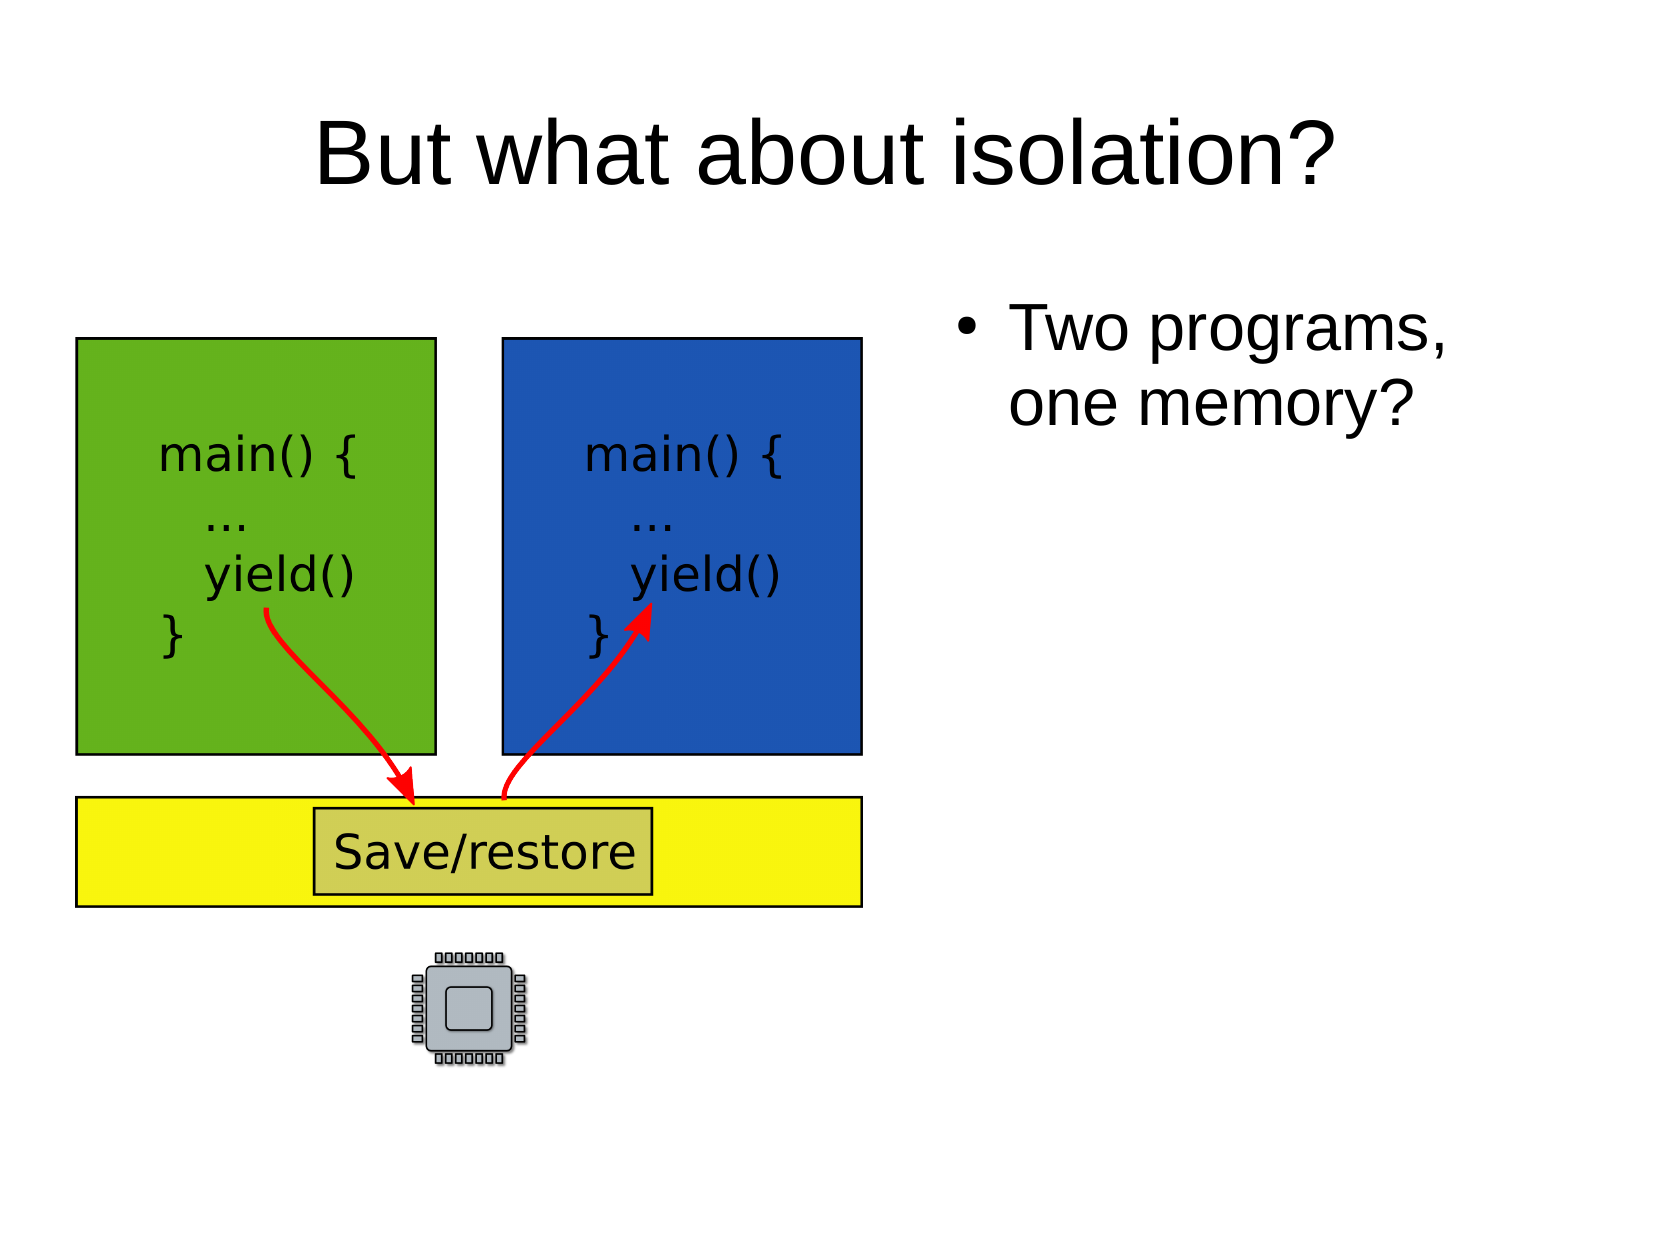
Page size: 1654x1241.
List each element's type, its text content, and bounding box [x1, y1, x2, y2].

list Two programs, one memory? [937, 290, 1571, 1010]
picture [75, 337, 863, 1077]
title But what about isolation? [82, 49, 1571, 257]
